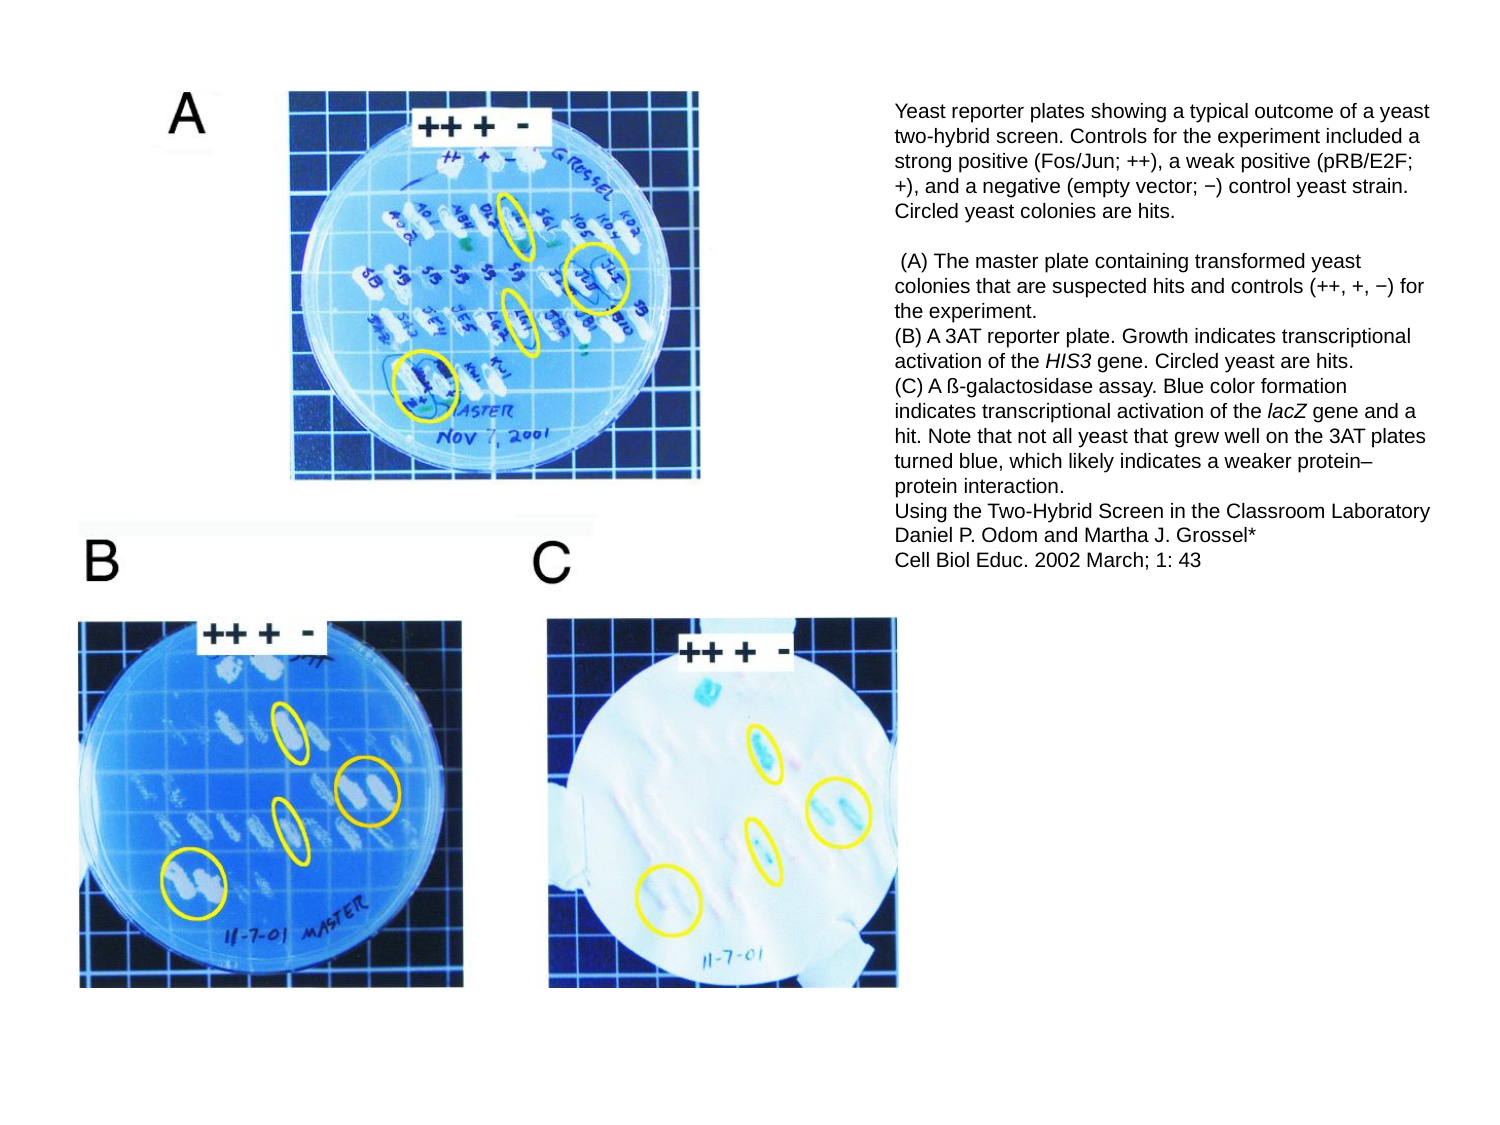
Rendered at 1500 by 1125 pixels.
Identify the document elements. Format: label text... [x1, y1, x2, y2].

picture [76, 90, 899, 988]
text_box Yeast reporter plates showing a typical outcome of a yeast two-hybrid screen. Controls for the experiment included a strong positive (Fos/Jun; ++), a weak positive (pRB/E2F; +), and a negative (empty vector; −) control yeast strain. Circled yeast colonies are hits. (A) The master plate containing transformed yeast colonies that are suspected hits and controls (++, +, −) for the experiment. (B) A 3AT reporter plate. Growth indicates transcriptional activation of the HIS3 gene. Circled yeast are hits. (C) A ß-galactosidase assay. Blue color formation indicates transcriptional activation of the lacZ gene and a hit. Note that not all yeast that grew well on the 3AT plates turned blue, which likely indicates a weaker protein–protein interaction. Using the Two-Hybrid Screen in the Classroom Laboratory Daniel P. Odom and Martha J. Grossel* Cell Biol Educ. 2002 March; 1: 43 [879, 90, 1447, 580]
